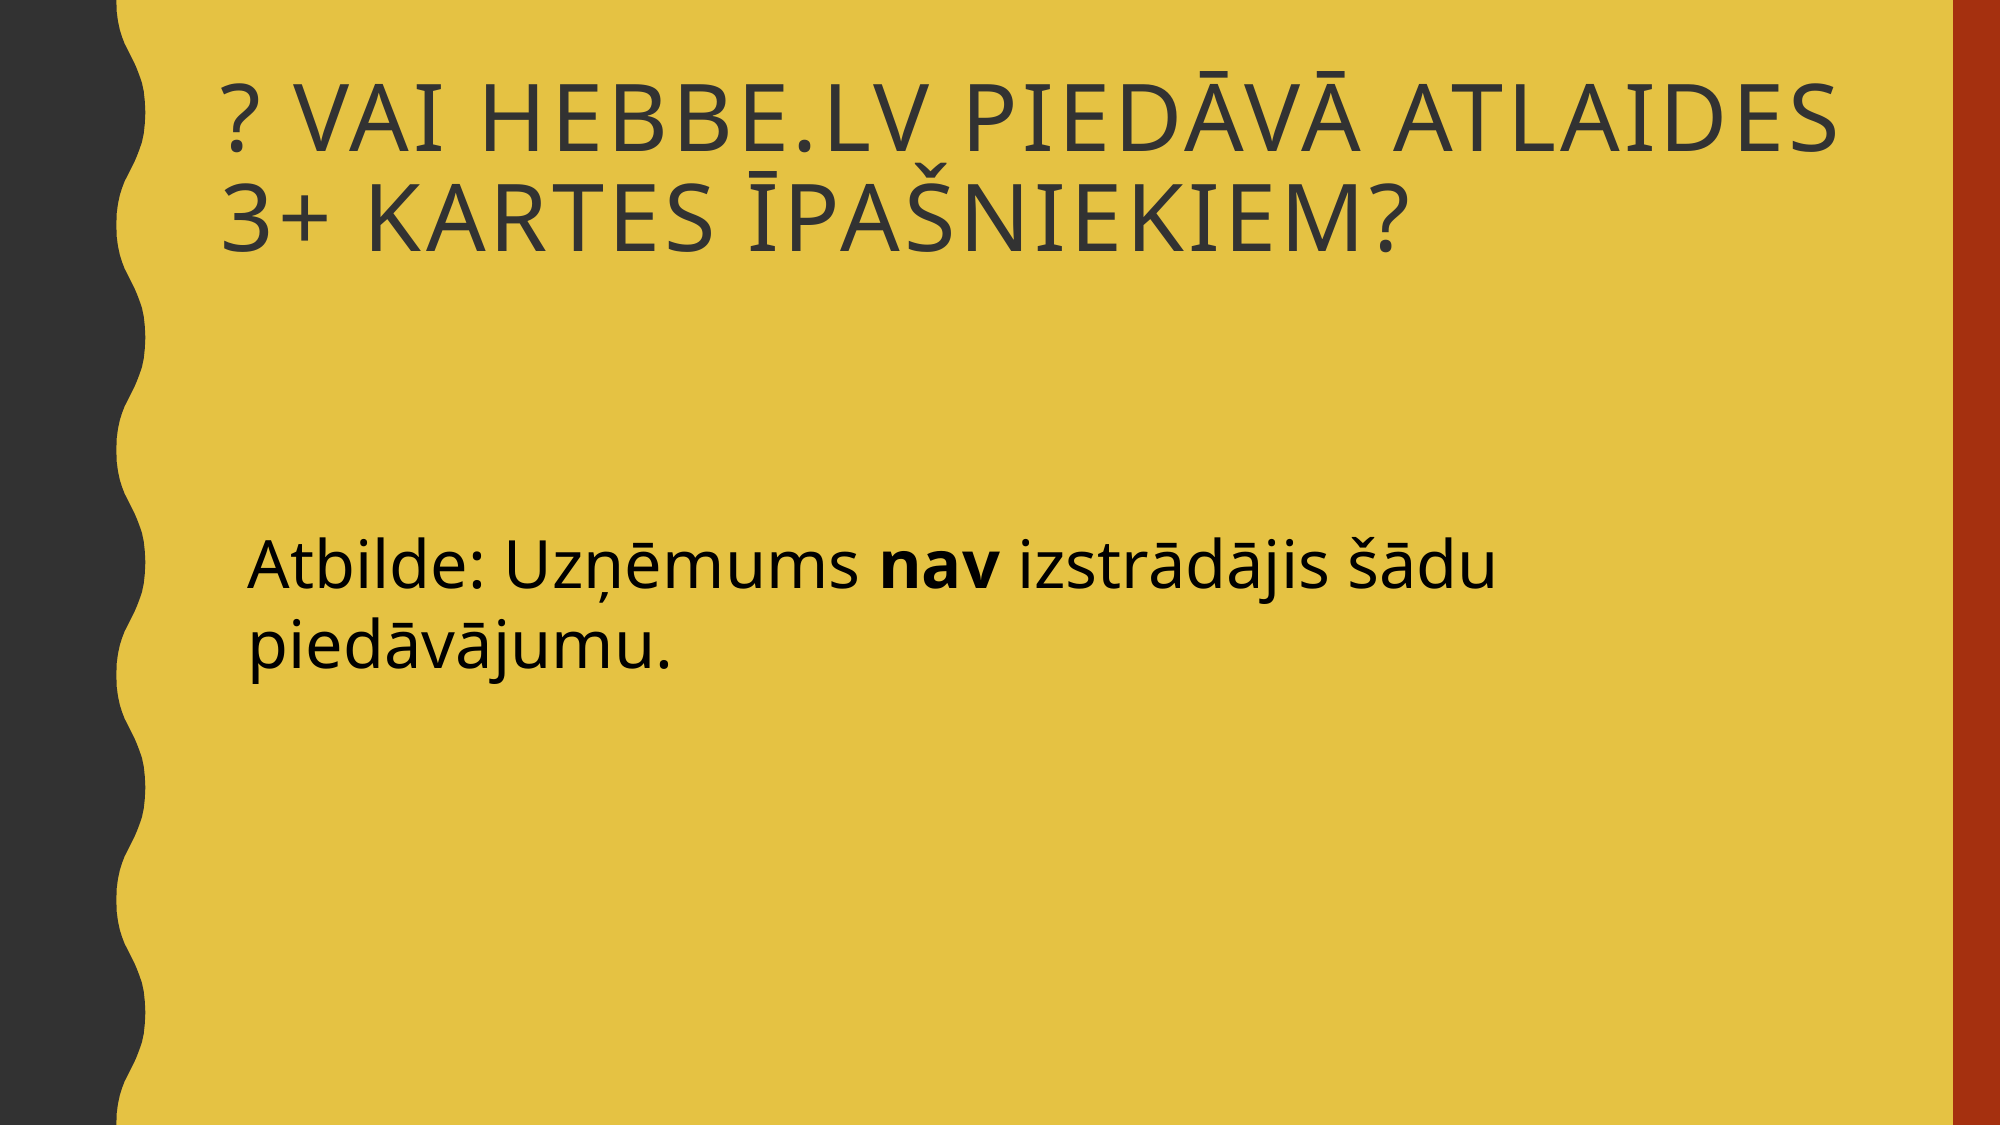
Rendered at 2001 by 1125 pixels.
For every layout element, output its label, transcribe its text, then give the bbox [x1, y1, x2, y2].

title ? Vai hebbe.lv piedāvā atlaides 3+ kartes īpašniekiem? [205, 62, 1876, 308]
text_box Atbilde: Uzņēmums nav izstrādājis šādu piedāvājumu. [232, 514, 1876, 611]
